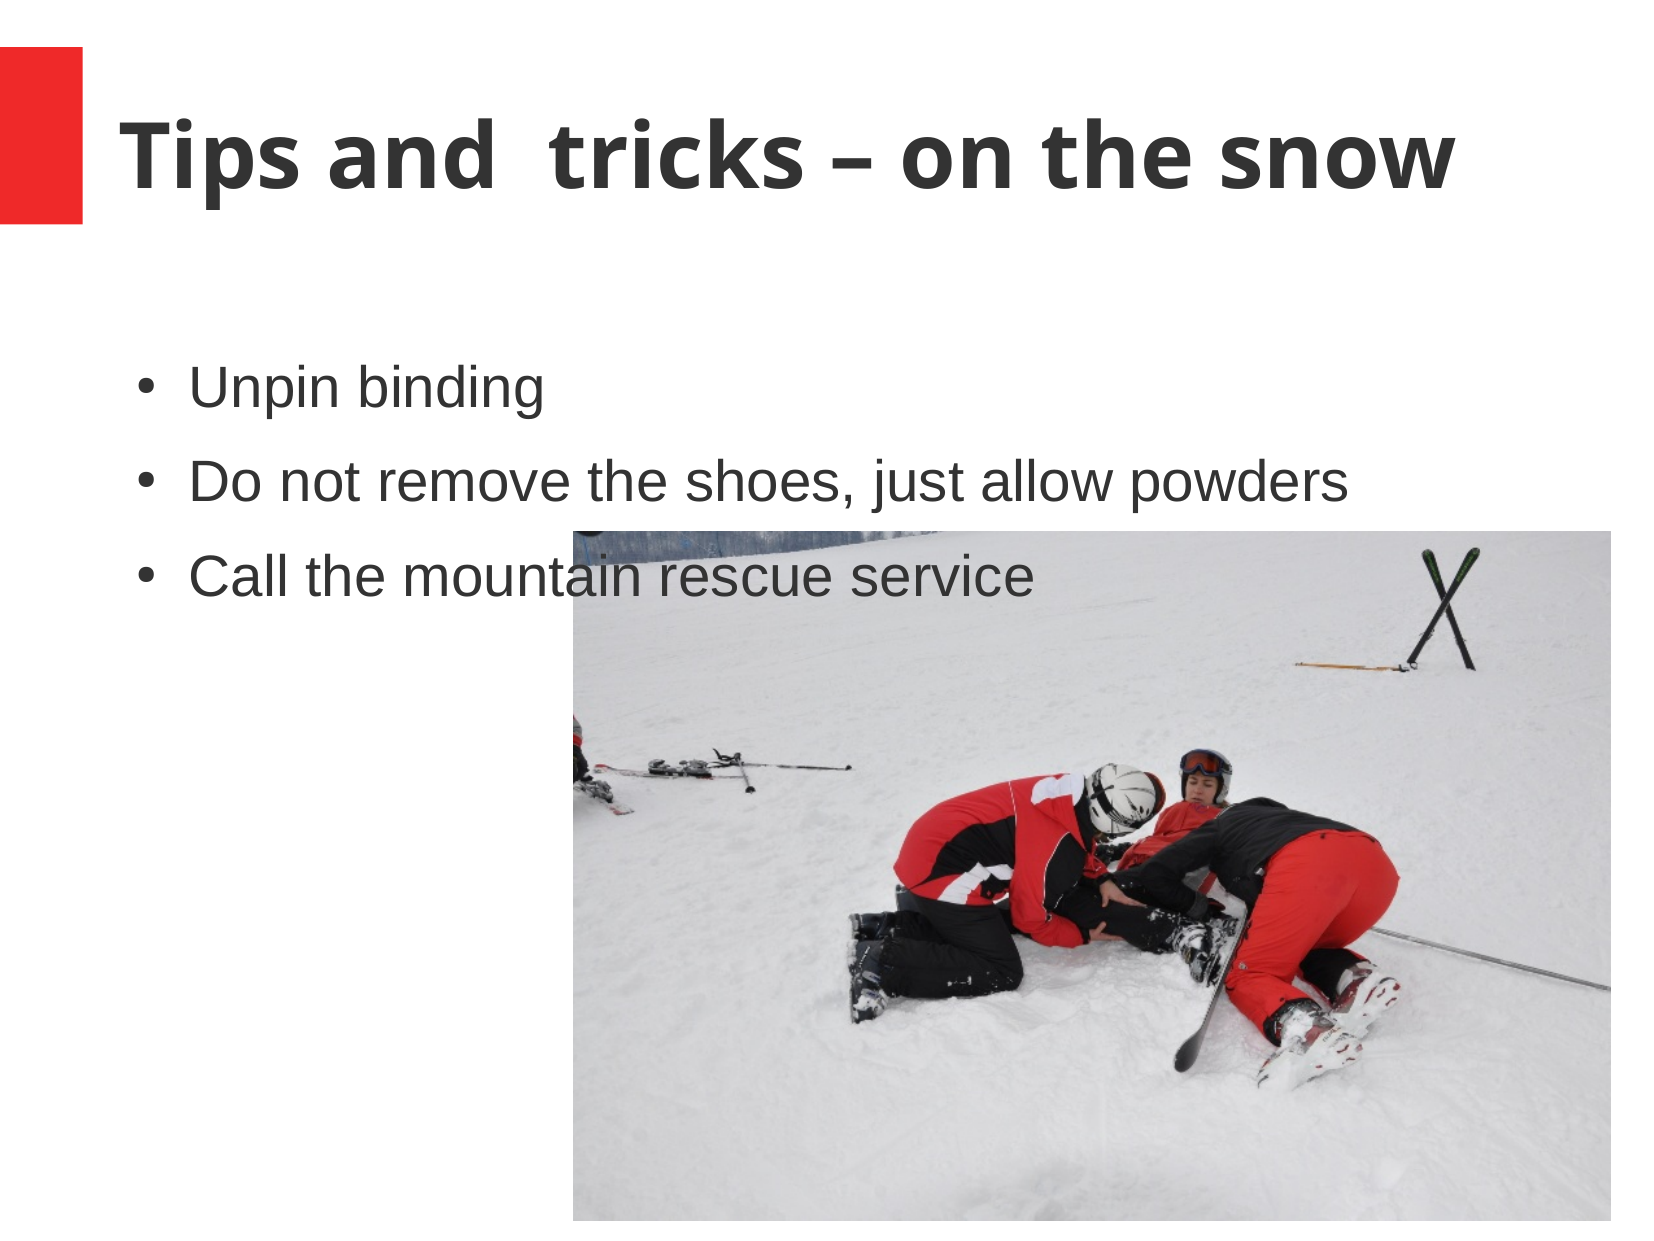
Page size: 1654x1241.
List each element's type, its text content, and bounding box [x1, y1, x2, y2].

title Tips and tricks – on the snow [118, 27, 1571, 278]
picture [573, 531, 1611, 1221]
list Unpin binding Do not remove the shoes, just allow powders Call the mountain rescue service [118, 354, 1536, 1074]
